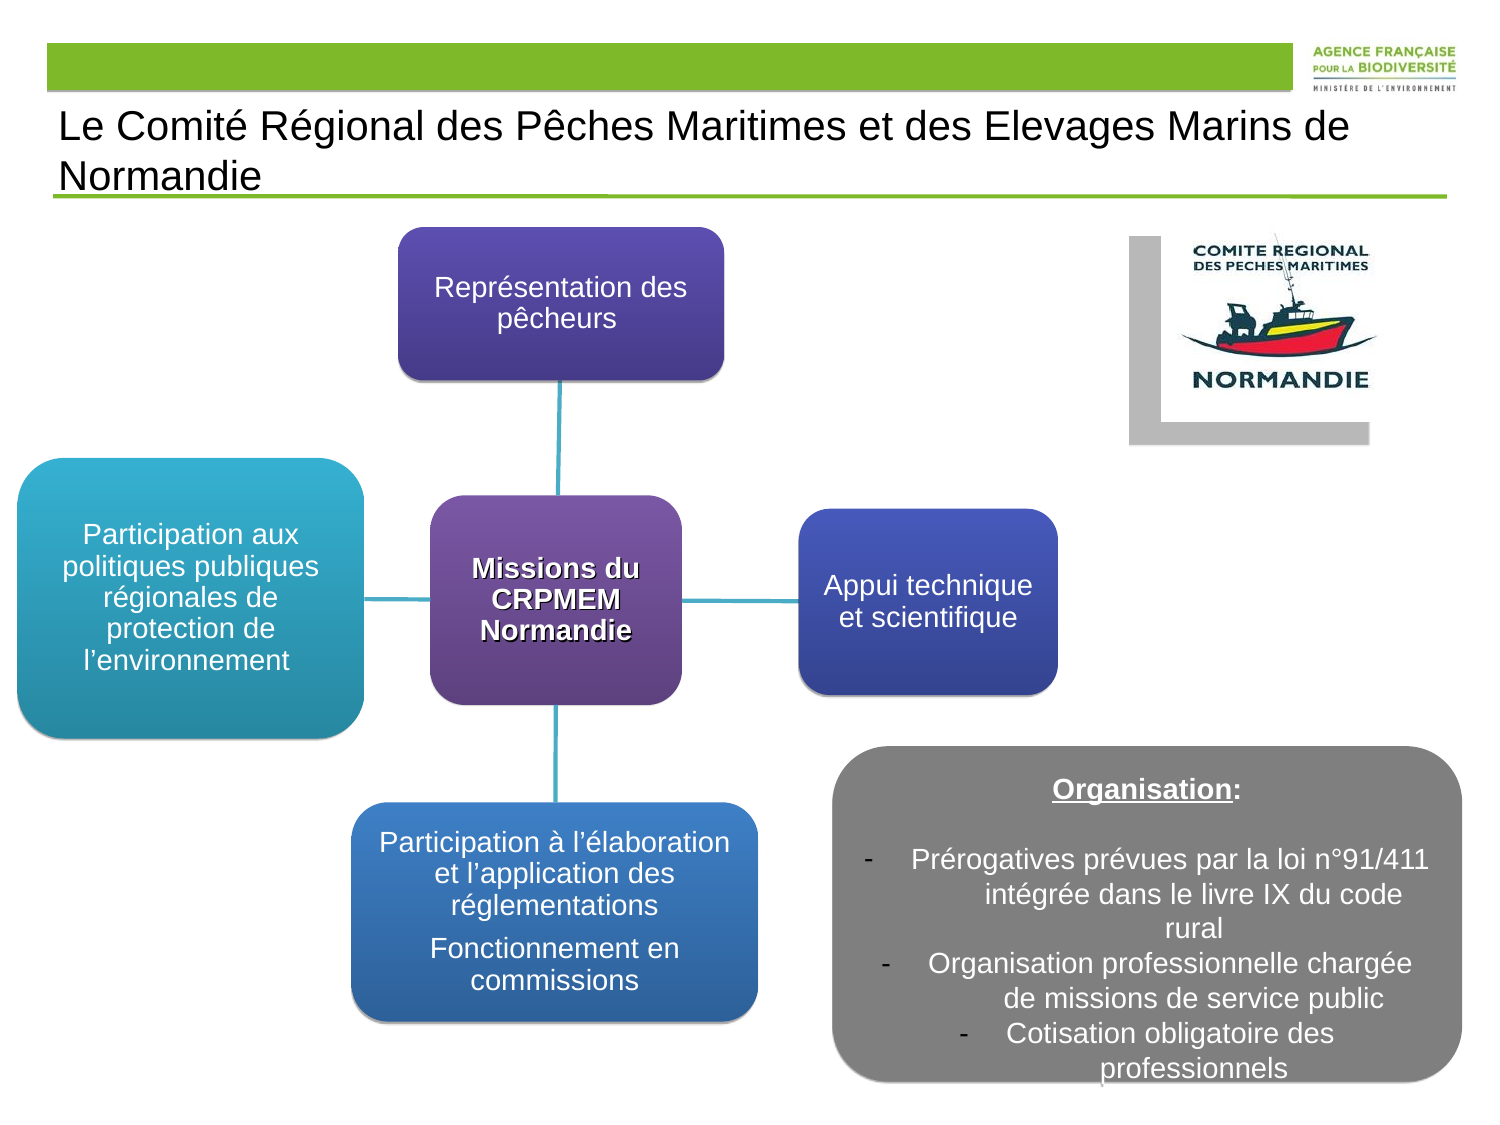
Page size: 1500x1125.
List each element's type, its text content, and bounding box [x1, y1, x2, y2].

text_box Appui technique et scientifique [798, 508, 1058, 696]
text_box Participation à l’élaboration et l’application des réglementations Fonctionnement en commissions [351, 802, 759, 1022]
picture [1161, 211, 1404, 422]
text_box Missions du CRPMEM Normandie [430, 495, 683, 705]
text_box Le Comité Régional des Pêches Maritimes et des Elevages Marins de Normandie [43, 91, 1426, 208]
text_box Participation aux politiques publiques régionales de protection de l’environnement [17, 457, 365, 739]
text_box Représentation des pêcheurs [398, 227, 725, 381]
text_box Organisation: Prérogatives prévues par la loi n°91/411 intégrée dans le livre IX du code rural Organisation professionnelle chargée de missions de service public Cotisation obligatoire des professionnels [832, 746, 1463, 1082]
